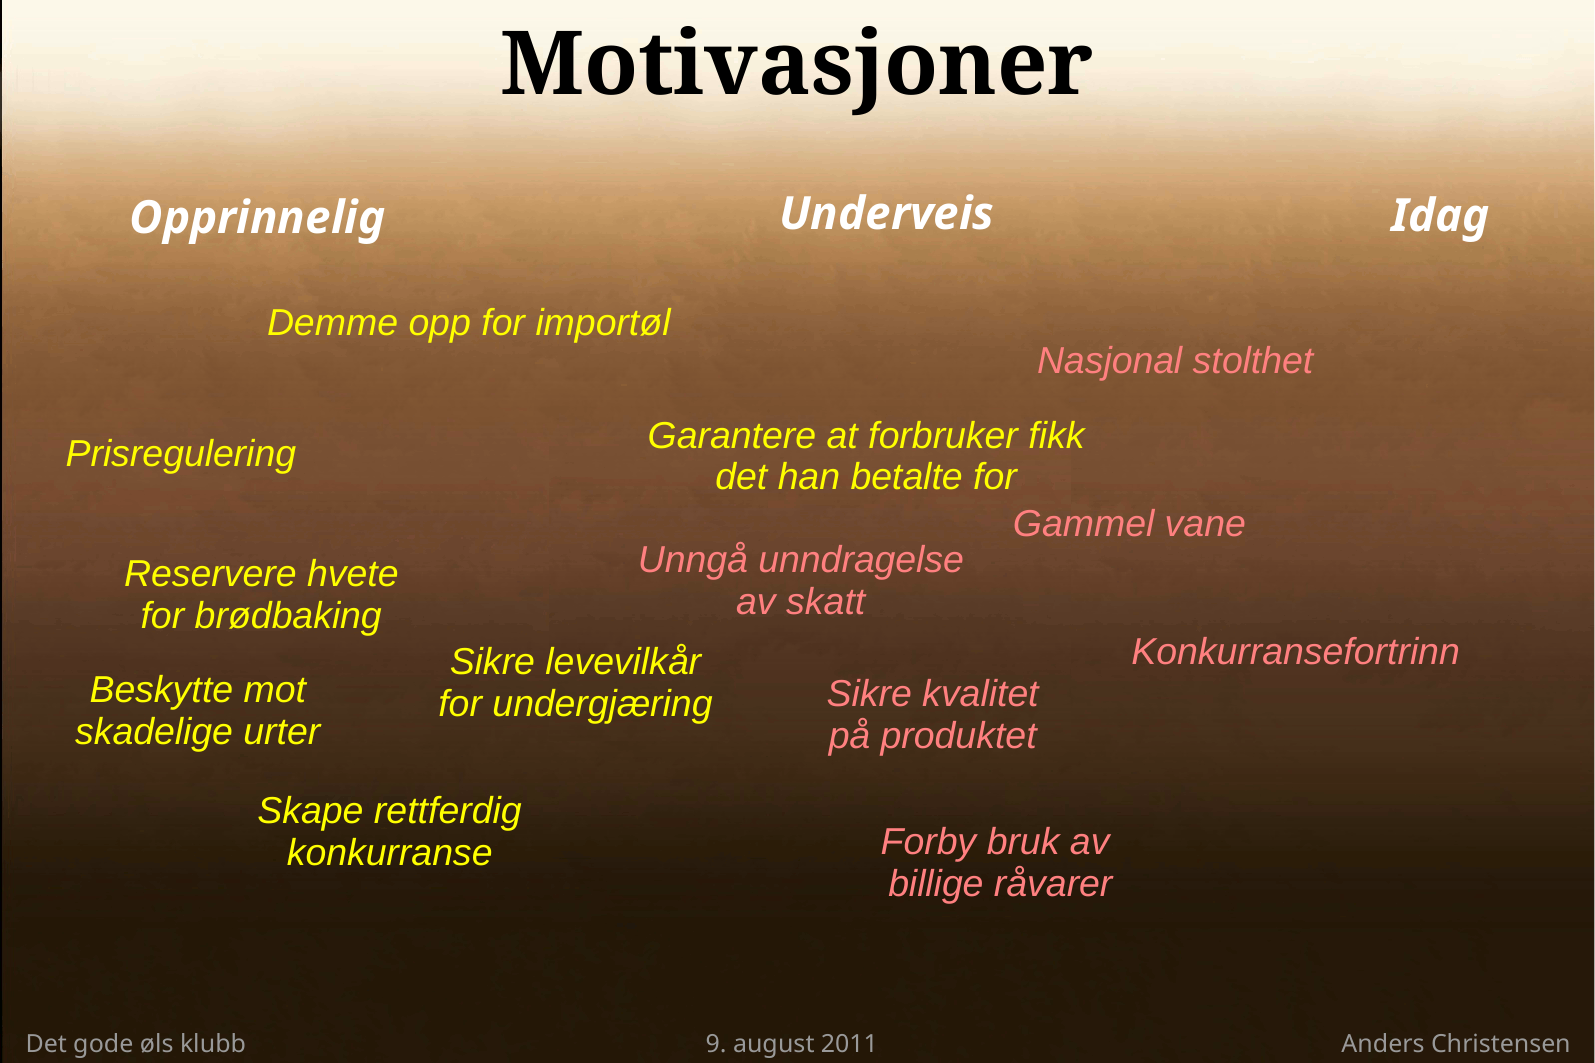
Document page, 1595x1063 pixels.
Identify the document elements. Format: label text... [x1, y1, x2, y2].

text_box Idag [1376, 175, 1501, 250]
text_box Garantere at forbruker fikk det han betalte for [633, 406, 1119, 506]
text_box Sikre levevilkår for undergjæring [423, 633, 741, 733]
text_box Sikre kvalitet på produktet [811, 664, 1074, 764]
text_box Nasjonal stolthet [1022, 331, 1354, 389]
text_box Reservere hvete for brødbaking [109, 544, 414, 644]
title Motivasjoner [79, 0, 1515, 220]
text_box Unngå unndragelse av skatt [623, 531, 985, 630]
text_box Forby bruk av billige råvarer [865, 812, 1157, 912]
text_box Opprinnelig [114, 176, 402, 252]
text_box Beskytte mot skadelige urter [60, 660, 365, 760]
text_box Konkurransefortrinn [1116, 623, 1533, 686]
text_box Prisregulering [50, 424, 332, 482]
text_box Underveis [764, 173, 1016, 248]
text_box Gammel vane [998, 495, 1271, 584]
text_box Demme opp for importøl [252, 294, 691, 352]
text_box Skape rettferdig konkurranse [242, 782, 561, 881]
picture [0, 0, 1595, 1063]
